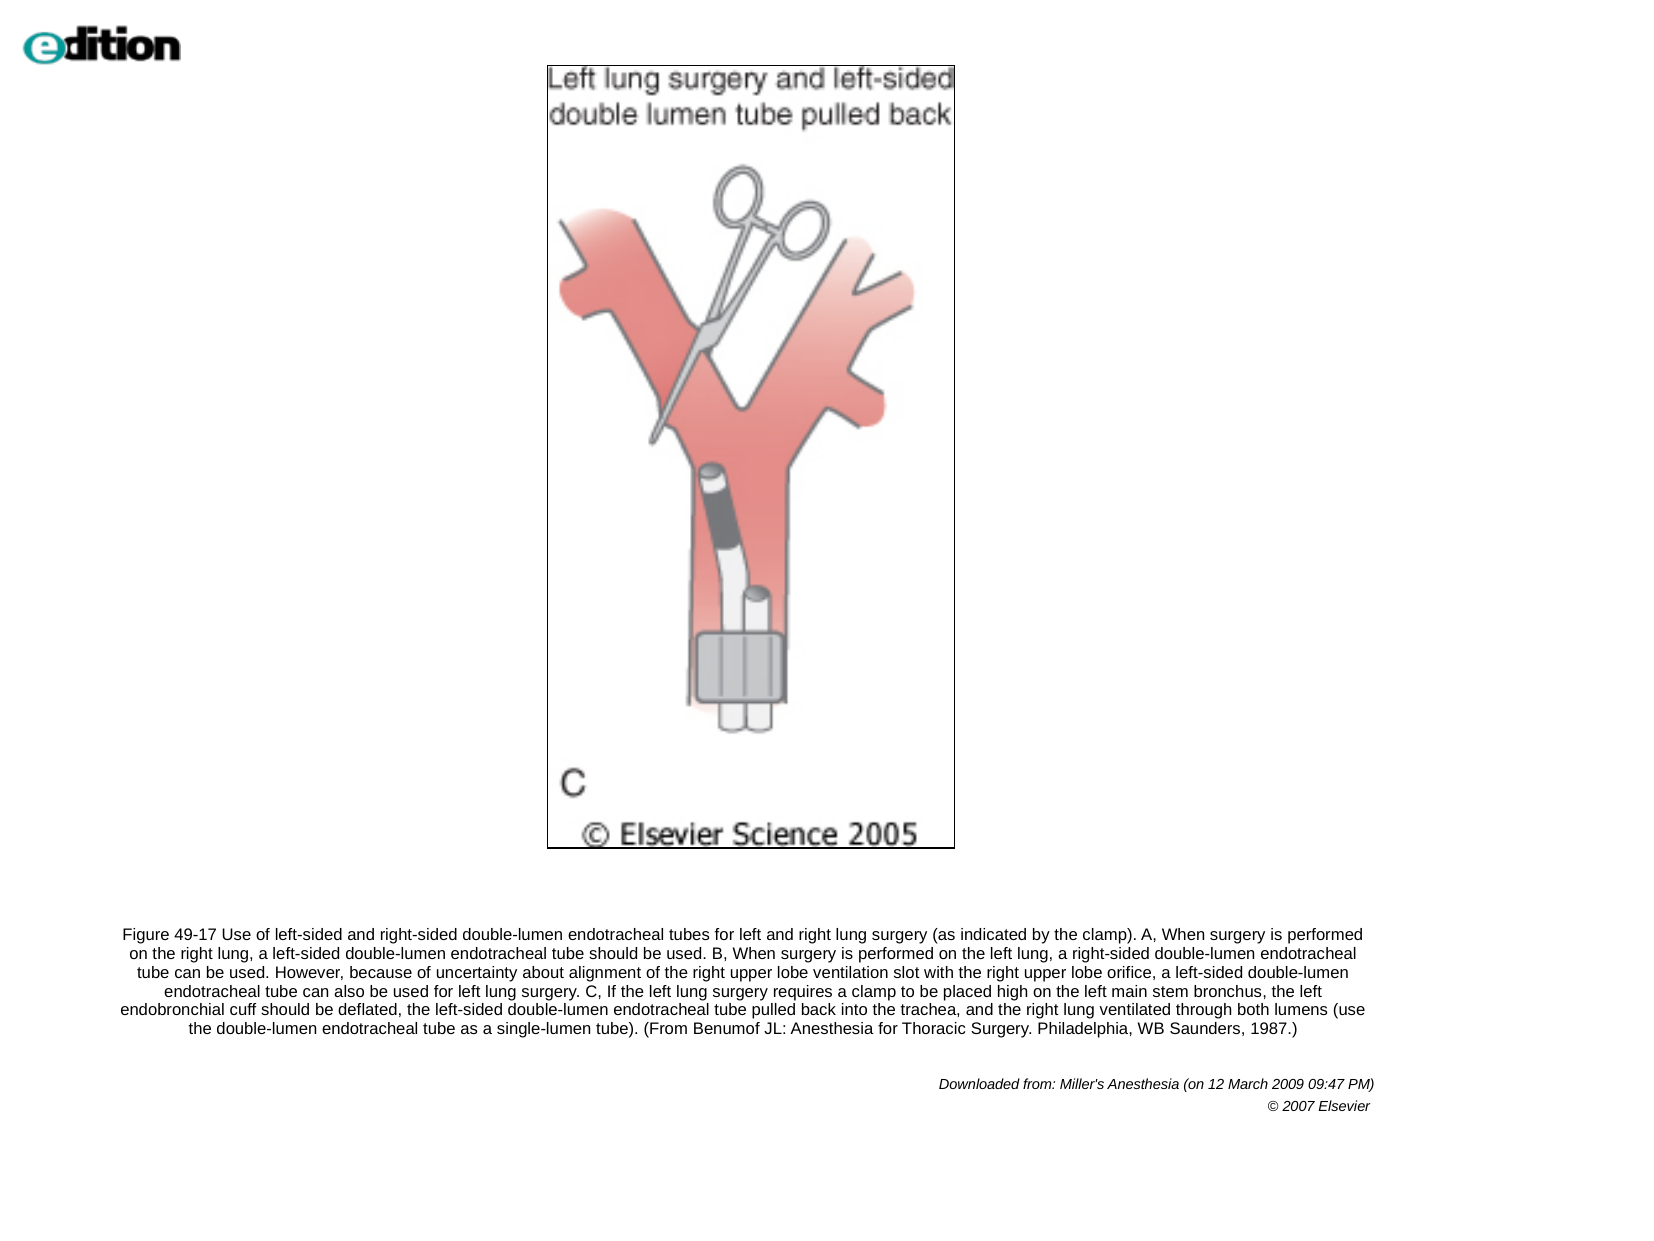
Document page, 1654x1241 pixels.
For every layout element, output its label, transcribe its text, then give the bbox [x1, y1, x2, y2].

picture [548, 66, 954, 848]
text_box Figure 49-17 Use of left-sided and right-sided double-lumen endotracheal tubes for left and right lung surgery (as indicated by the clamp). A, When surgery is performed on the right lung, a left-sided double-lumen endotracheal tube should be used. B, When surgery is performed on the left lung, a right-sided double-lumen endotracheal tube can be used. However, because of uncertainty about alignment of the right upper lobe ventilation slot with the right upper lobe orifice, a left-sided double-lumen endotracheal tube can also be used for left lung surgery. C, If the left lung surgery requires a clamp to be placed high on the left main stem bronchus, the left endobronchial cuff should be deflated, the left-sided double-lumen endotracheal tube pulled back into the trachea, and the right lung ventilated through both lumens (use the double-lumen endotracheal tube as a single-lumen tube). (From Benumof JL: Anesthesia for Thoracic Surgery. Philadelphia, WB Saunders, 1987.) [100, 917, 1388, 1046]
picture [17, 18, 181, 71]
text_box Downloaded from: Miller's Anesthesia (on 12 March 2009 09:47 PM) [657, 1069, 1390, 1101]
text_box © 2007 Elsevier [656, 1090, 1389, 1122]
